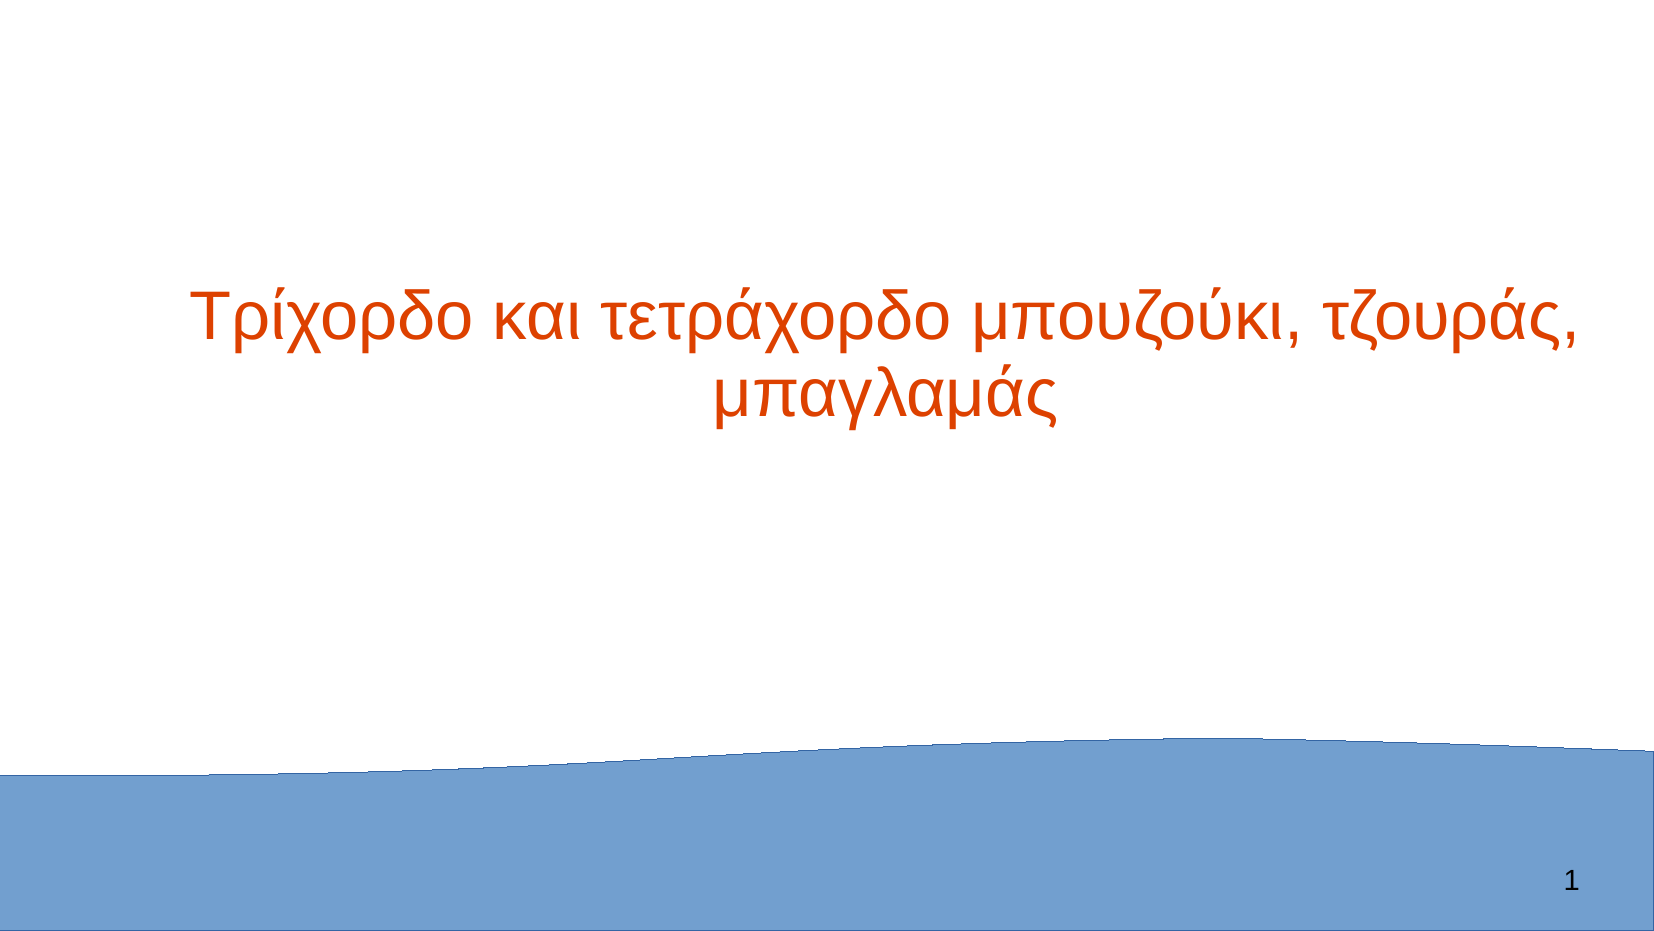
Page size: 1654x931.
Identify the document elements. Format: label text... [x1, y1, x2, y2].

title Τρίχορδο και τετράχορδο μπουζούκι, τζουράς, μπαγλαμάς [147, 265, 1625, 443]
